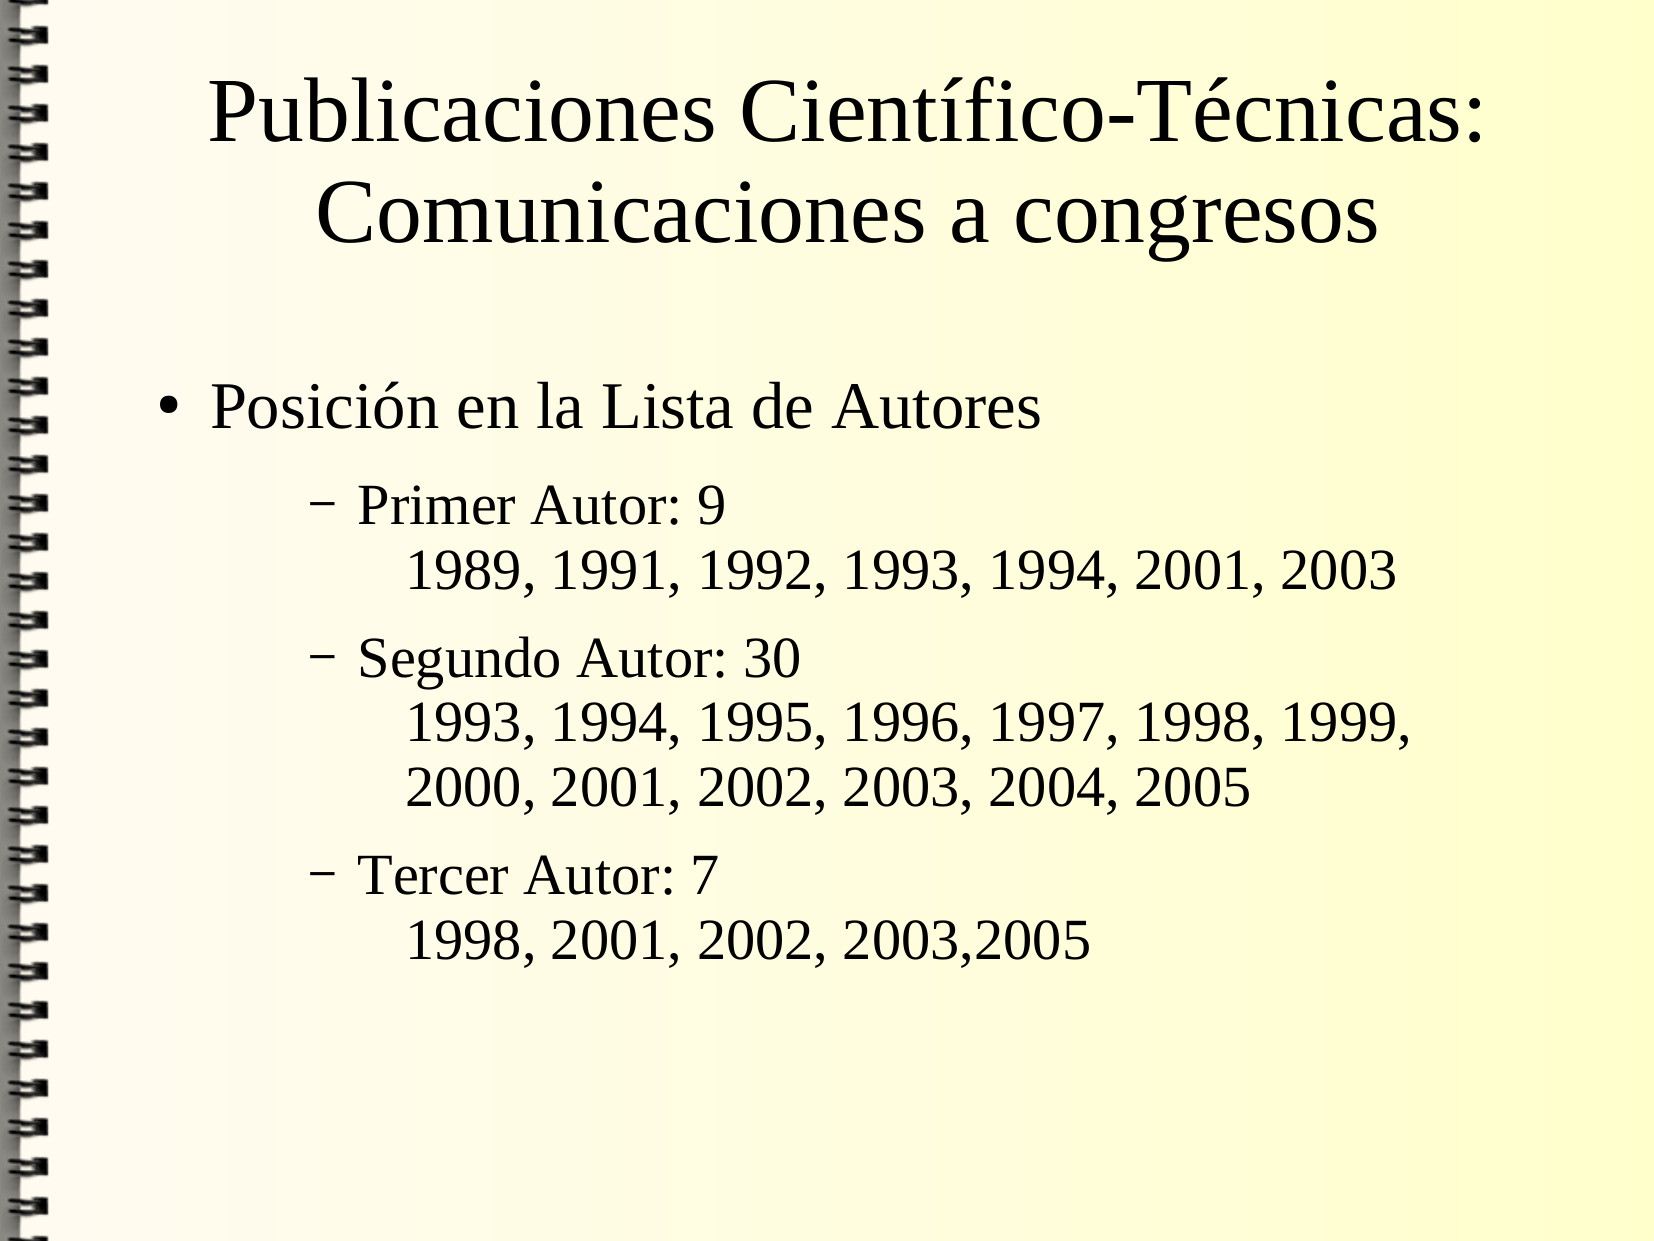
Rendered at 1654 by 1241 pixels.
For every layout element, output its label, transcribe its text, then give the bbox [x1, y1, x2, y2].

picture [0, 0, 1654, 1241]
list Posición en la Lista de Autores Primer Autor: 9 1989, 1991, 1992, 1993, 1994, 2001, 2003 Segundo Autor: 30 1993, 1994, 1995, 1996, 1997, 1998, 1999, 2000, 2001, 2002, 2003, 2004, 2005 Tercer Autor: 7 1998, 2001, 2002, 2003,2005 [121, 369, 1534, 1206]
title Publicaciones Científico-Técnicas: Comunicaciones a congresos [59, 59, 1639, 263]
